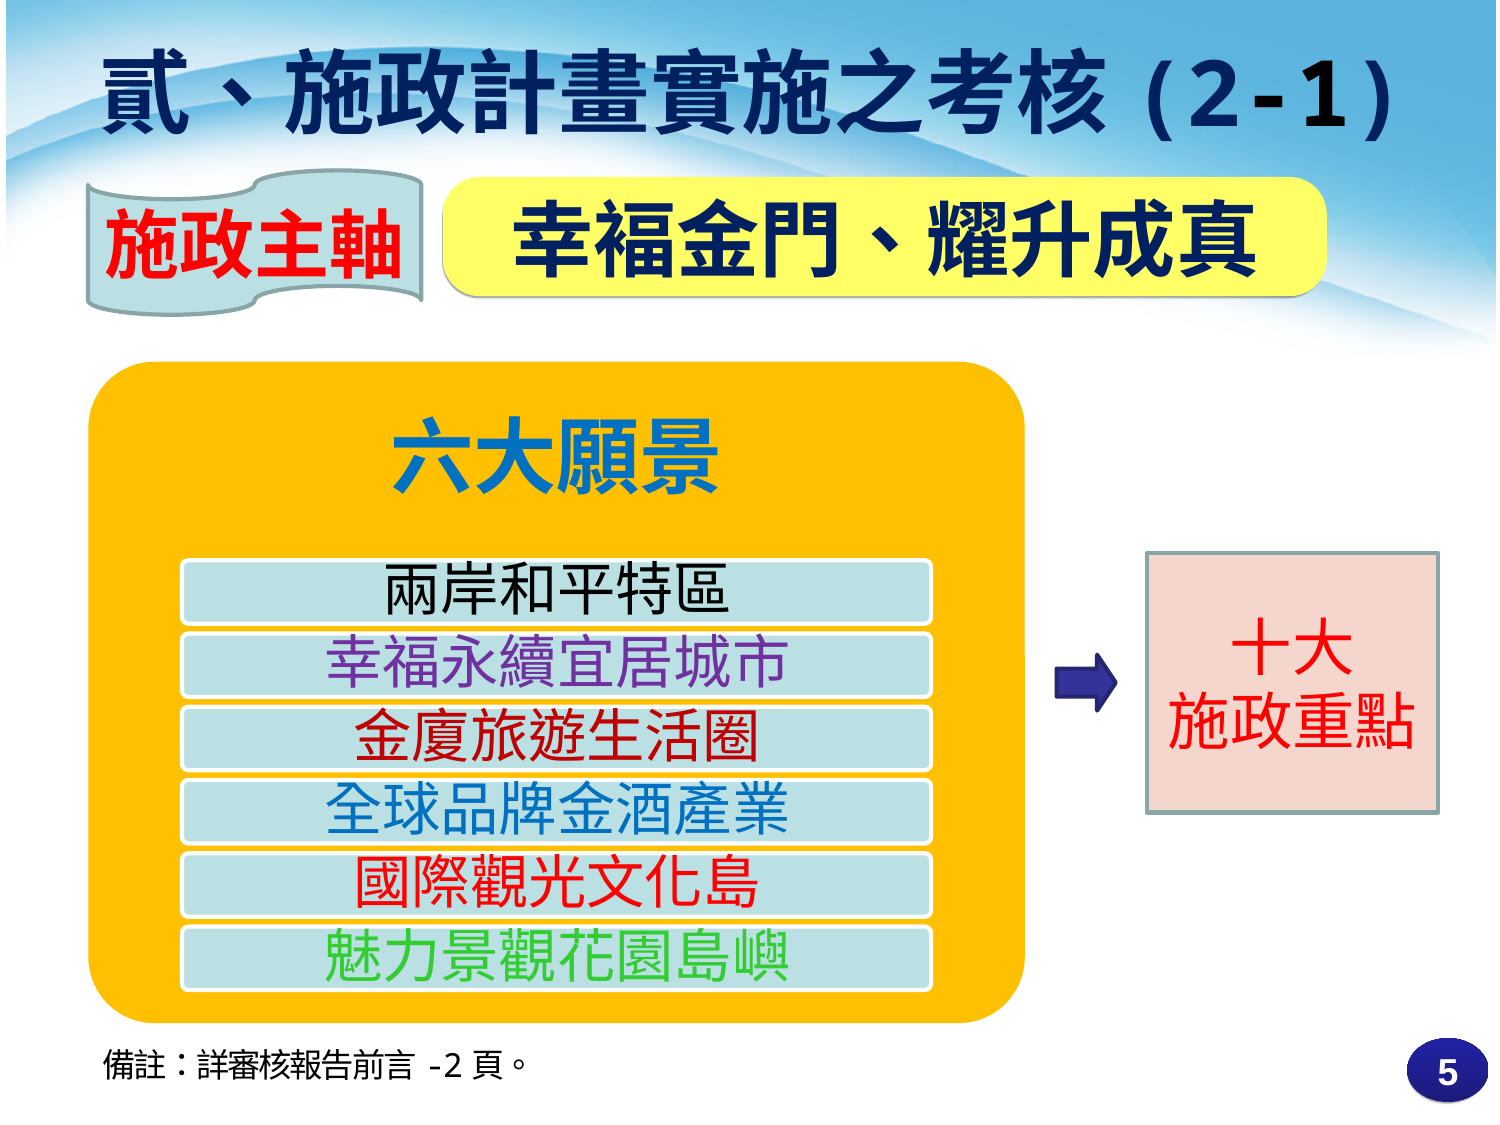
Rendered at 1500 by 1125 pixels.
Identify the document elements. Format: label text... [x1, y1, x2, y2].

text_box 幸褔金門、耀升成真 [442, 176, 1327, 297]
text_box 兩岸和平特區 [181, 560, 932, 624]
text_box 十大 施政重點 [1146, 552, 1438, 813]
text_box 魅力景觀花園島嶼 [181, 926, 932, 991]
text_box 六大願景 [88, 361, 1025, 1024]
text_box 幸福永續宜居城市 [181, 633, 932, 697]
text_box 5 [1407, 1038, 1489, 1103]
text_box [1056, 654, 1116, 711]
text_box 貳、施政計畫實施之考核(2-1) [5, 27, 1500, 153]
text_box 全球品牌金酒產業 [181, 779, 932, 844]
text_box 金廈旅遊生活圈 [181, 706, 932, 771]
text_box 施政主軸 [87, 170, 422, 315]
picture [0, 0, 1500, 1125]
text_box 備註：詳審核報告前言-2頁。 [87, 1036, 609, 1092]
text_box 國際觀光文化島 [181, 853, 932, 917]
